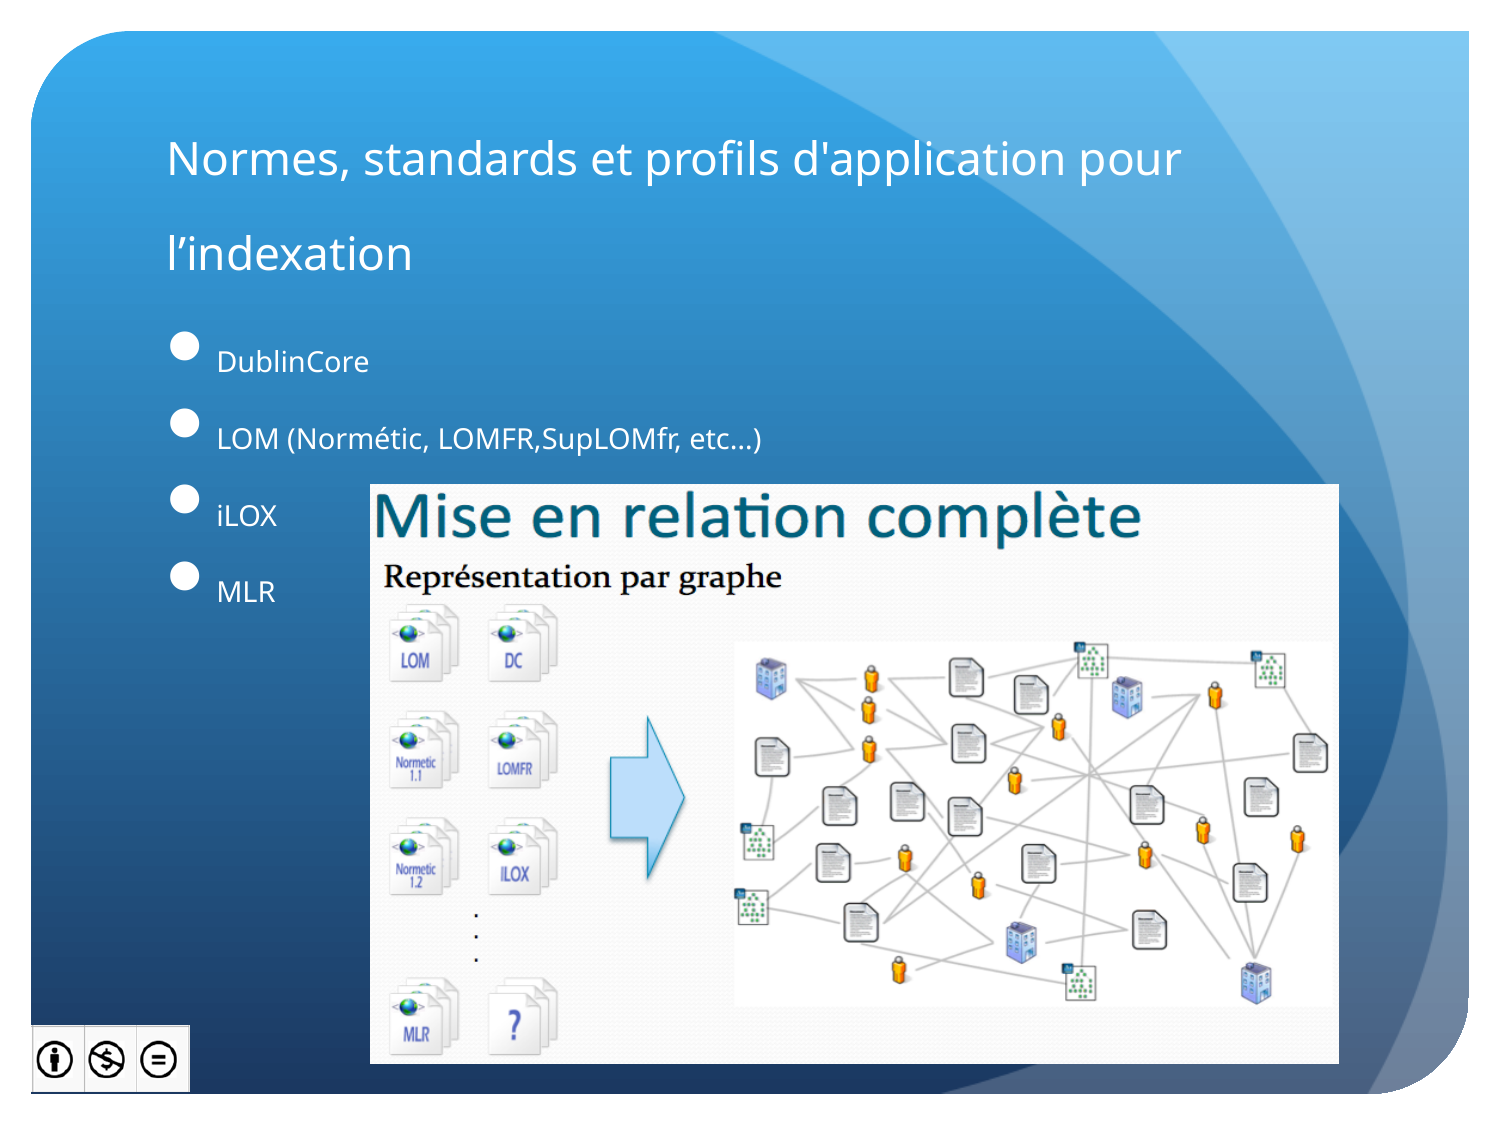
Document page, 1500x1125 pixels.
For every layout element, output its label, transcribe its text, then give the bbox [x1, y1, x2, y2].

title Normes, standards et profils d'application pour l’indexation [151, 122, 1396, 294]
text_box DublinCore LOM (Normétic, LOMFR,SupLOMfr, etc…) iLOX MLR [151, 315, 1445, 698]
picture [24, 30, 1473, 1094]
